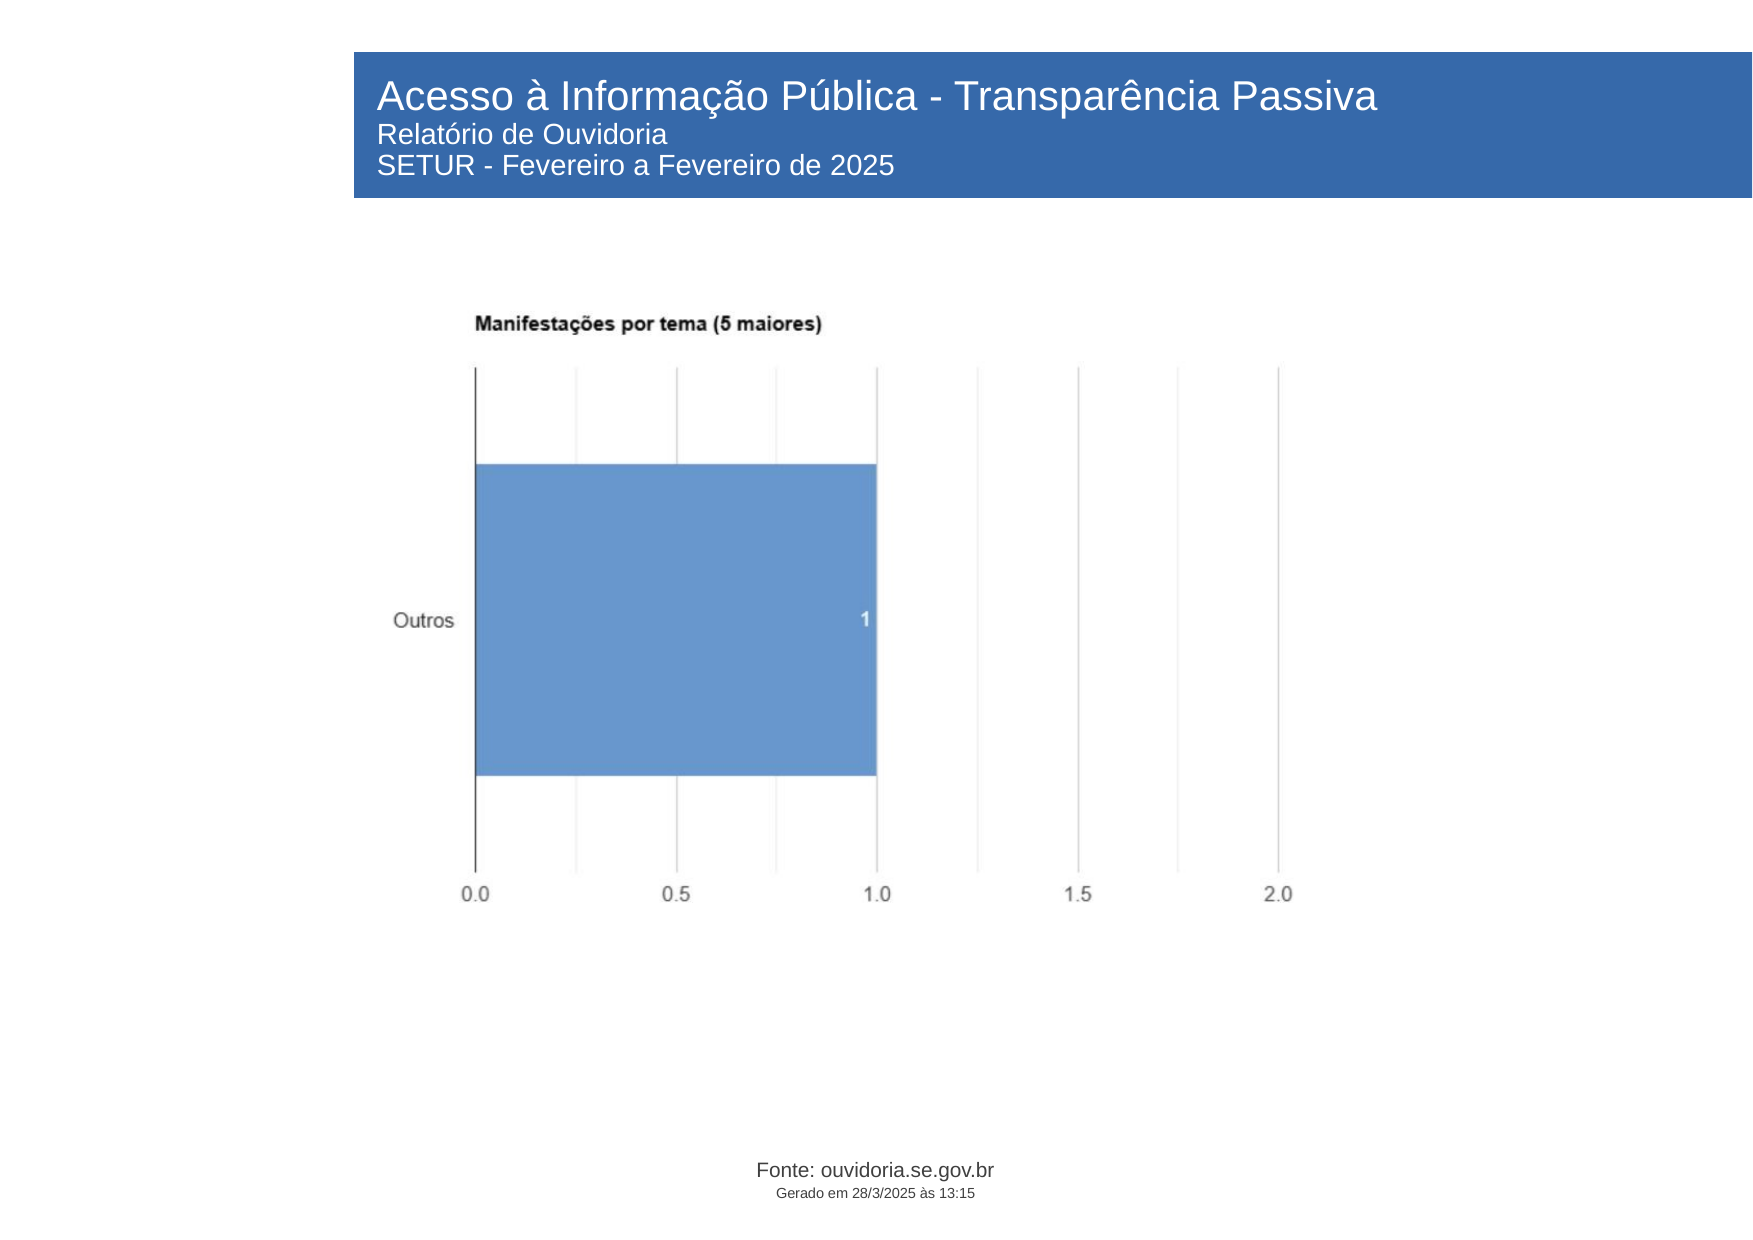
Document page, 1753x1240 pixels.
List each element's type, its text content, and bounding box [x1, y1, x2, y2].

text_box [227, 211, 1527, 1028]
text_box [354, 52, 1752, 198]
text_box Acesso à Informação Pública - Transparência Passiva Relatório de Ouvidoria SETUR - Fevereiro a Fevereiro de 2025 [376, 72, 1403, 186]
text_box Fonte: ouvidoria.se.gov.br Gerado em 28/3/2025 às 13:15 [756, 1158, 1023, 1208]
